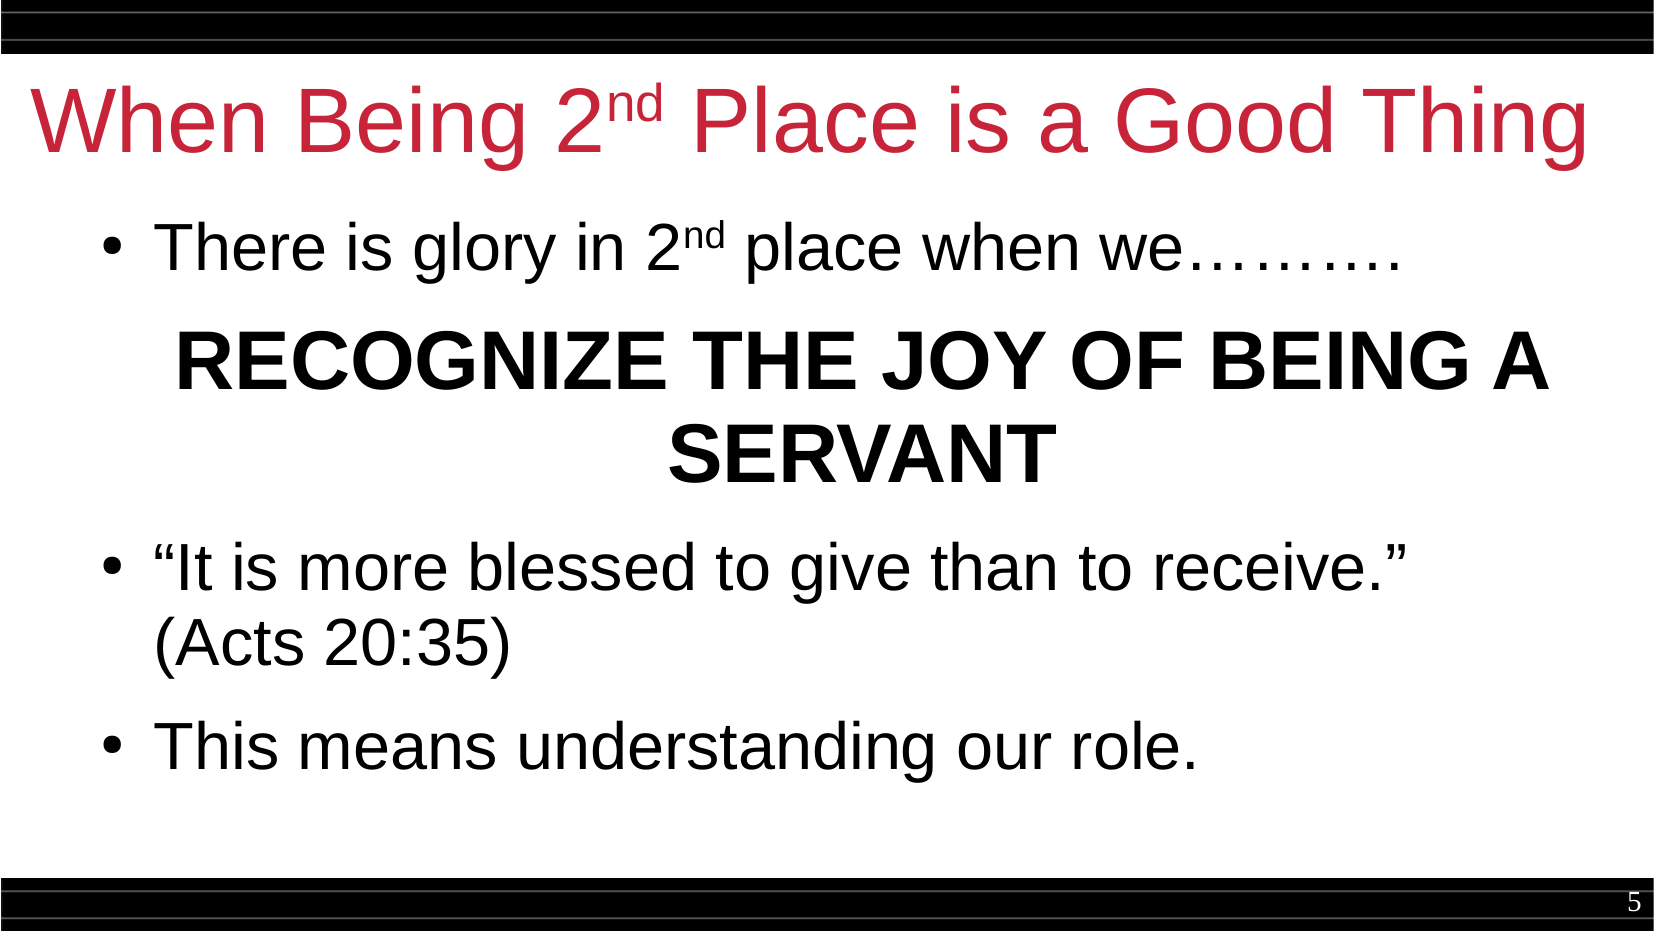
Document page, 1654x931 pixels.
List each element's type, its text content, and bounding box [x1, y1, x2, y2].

picture [1, 0, 1654, 54]
picture [1, 878, 1654, 931]
list There is glory in 2nd place when we………. RECOGNIZE THE JOY OF BEING A SERVANT “It is more blessed to give than to receive.” (Acts 20:35) This means understanding our role. [82, 210, 1571, 886]
title When Being 2nd Place is a Good Thing [30, 16, 1621, 226]
